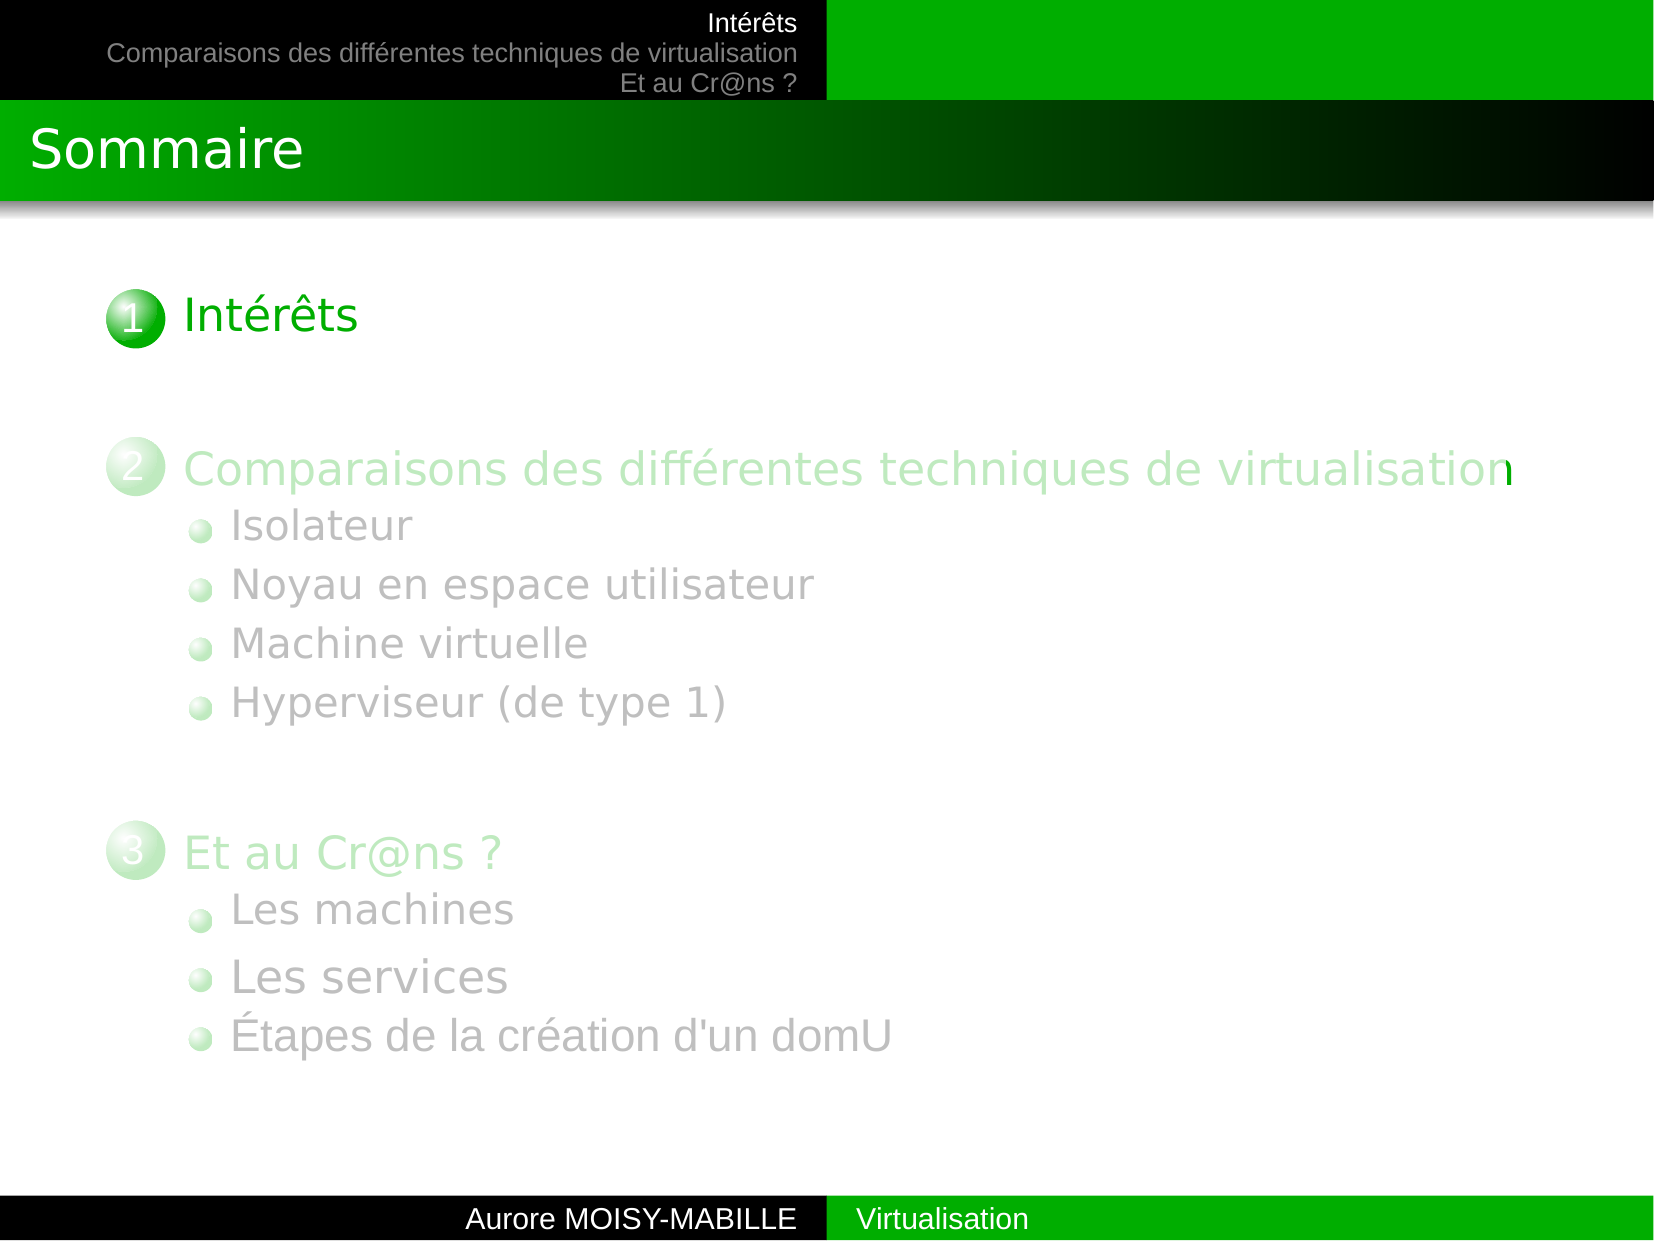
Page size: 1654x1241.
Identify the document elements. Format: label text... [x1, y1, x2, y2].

text_box Intérêts [183, 289, 1010, 343]
text_box [59, 413, 1506, 1123]
text_box Virtualisation [856, 1201, 1654, 1237]
text_box [0, 0, 1654, 219]
text_box 1 [121, 295, 181, 343]
text_box [0, 1195, 1654, 1241]
text_box Intérêts Comparaisons des différentes techniques de virtualisation Et au Cr@ns ? [0, 7, 798, 99]
text_box Comparaisons des différentes techniques de virtualisation [1506, 442, 1625, 497]
text_box [106, 289, 154, 349]
text_box Aurore MOISY-MABILLE [0, 1201, 798, 1237]
text_box Sommaire [29, 118, 1654, 184]
